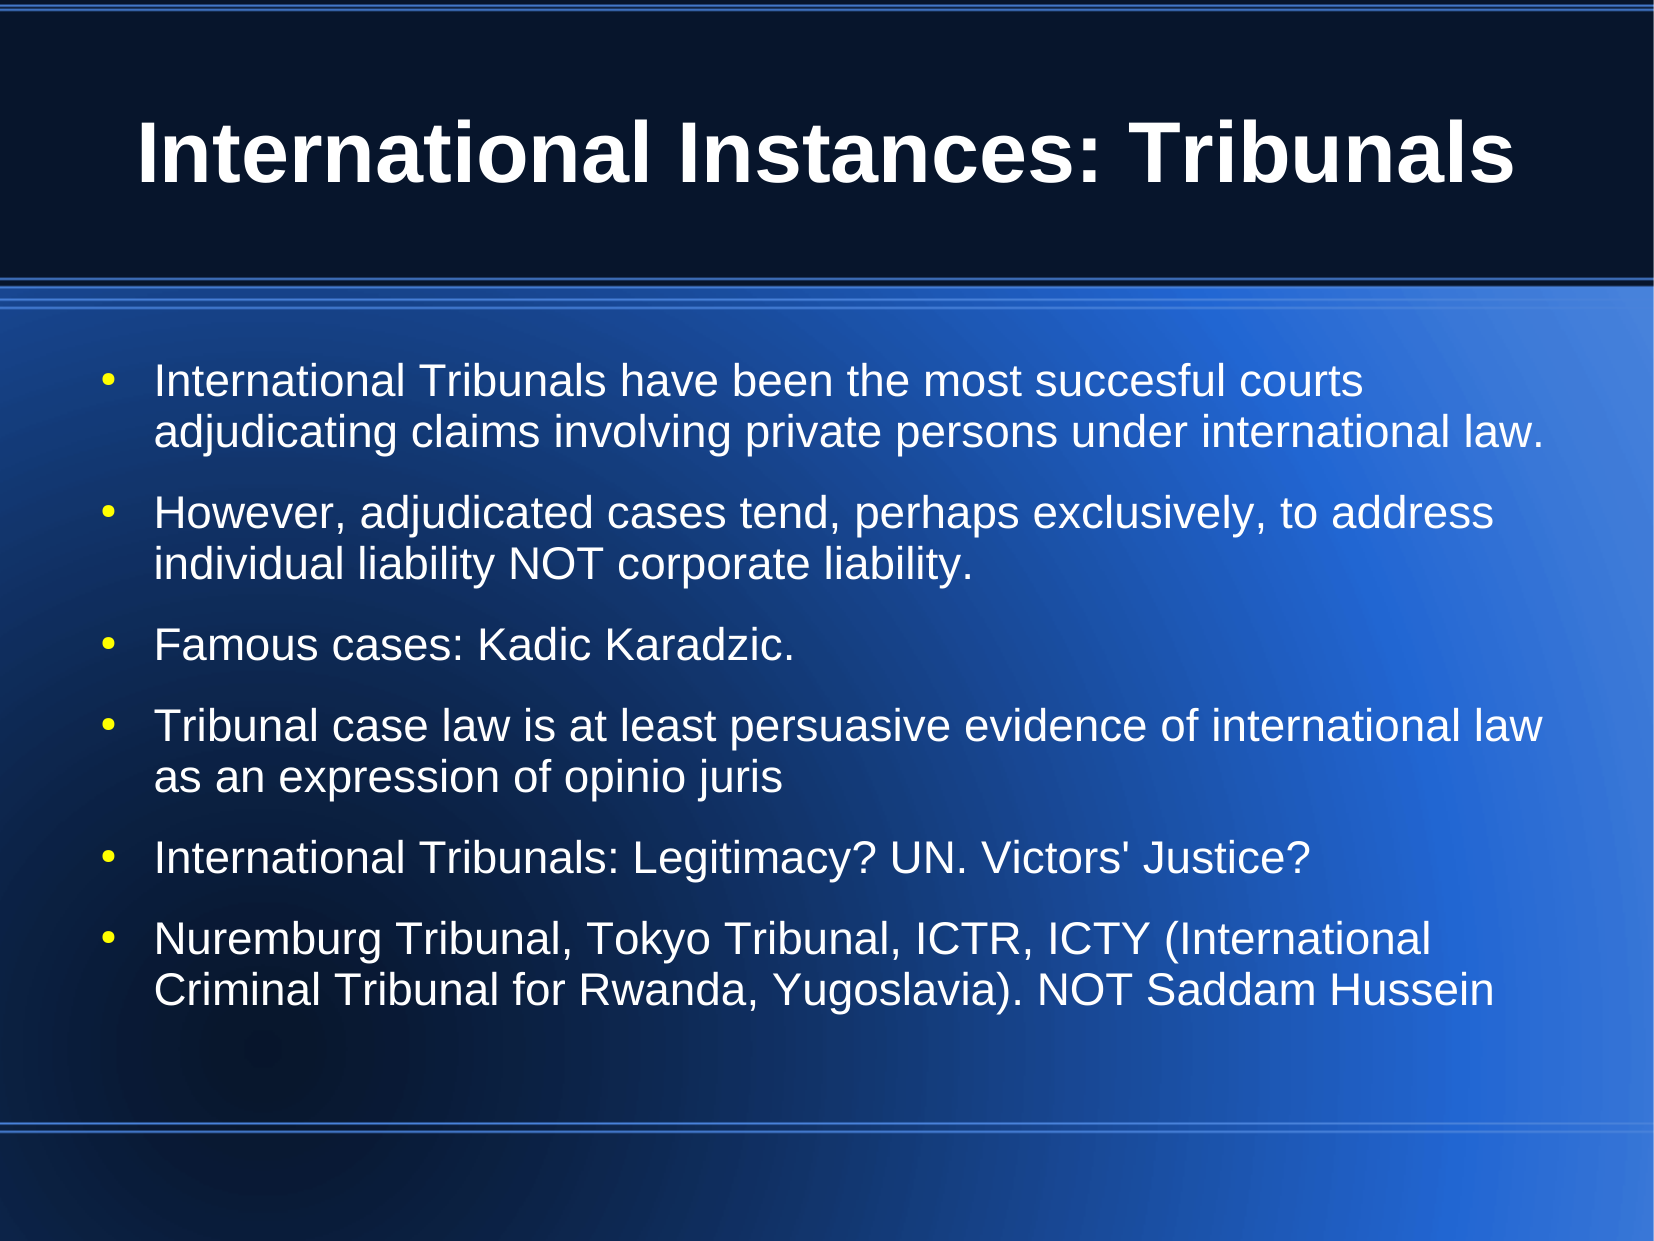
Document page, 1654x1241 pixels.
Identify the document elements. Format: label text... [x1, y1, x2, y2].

list International Tribunals have been the most succesful courts adjudicating claims involving private persons under international law. However, adjudicated cases tend, perhaps exclusively, to address individual liability NOT corporate liability. Famous cases: Kadic Karadzic. Tribunal case law is at least persuasive evidence of international law as an expression of opinio juris International Tribunals: Legitimacy? UN. Victors' Justice? Nuremburg Tribunal, Tokyo Tribunal, ICTR, ICTY (International Criminal Tribunal for Rwanda, Yugoslavia). NOT Saddam Hussein [82, 355, 1571, 1114]
picture [0, 0, 1654, 1241]
title International Instances: Tribunals [82, 49, 1571, 257]
